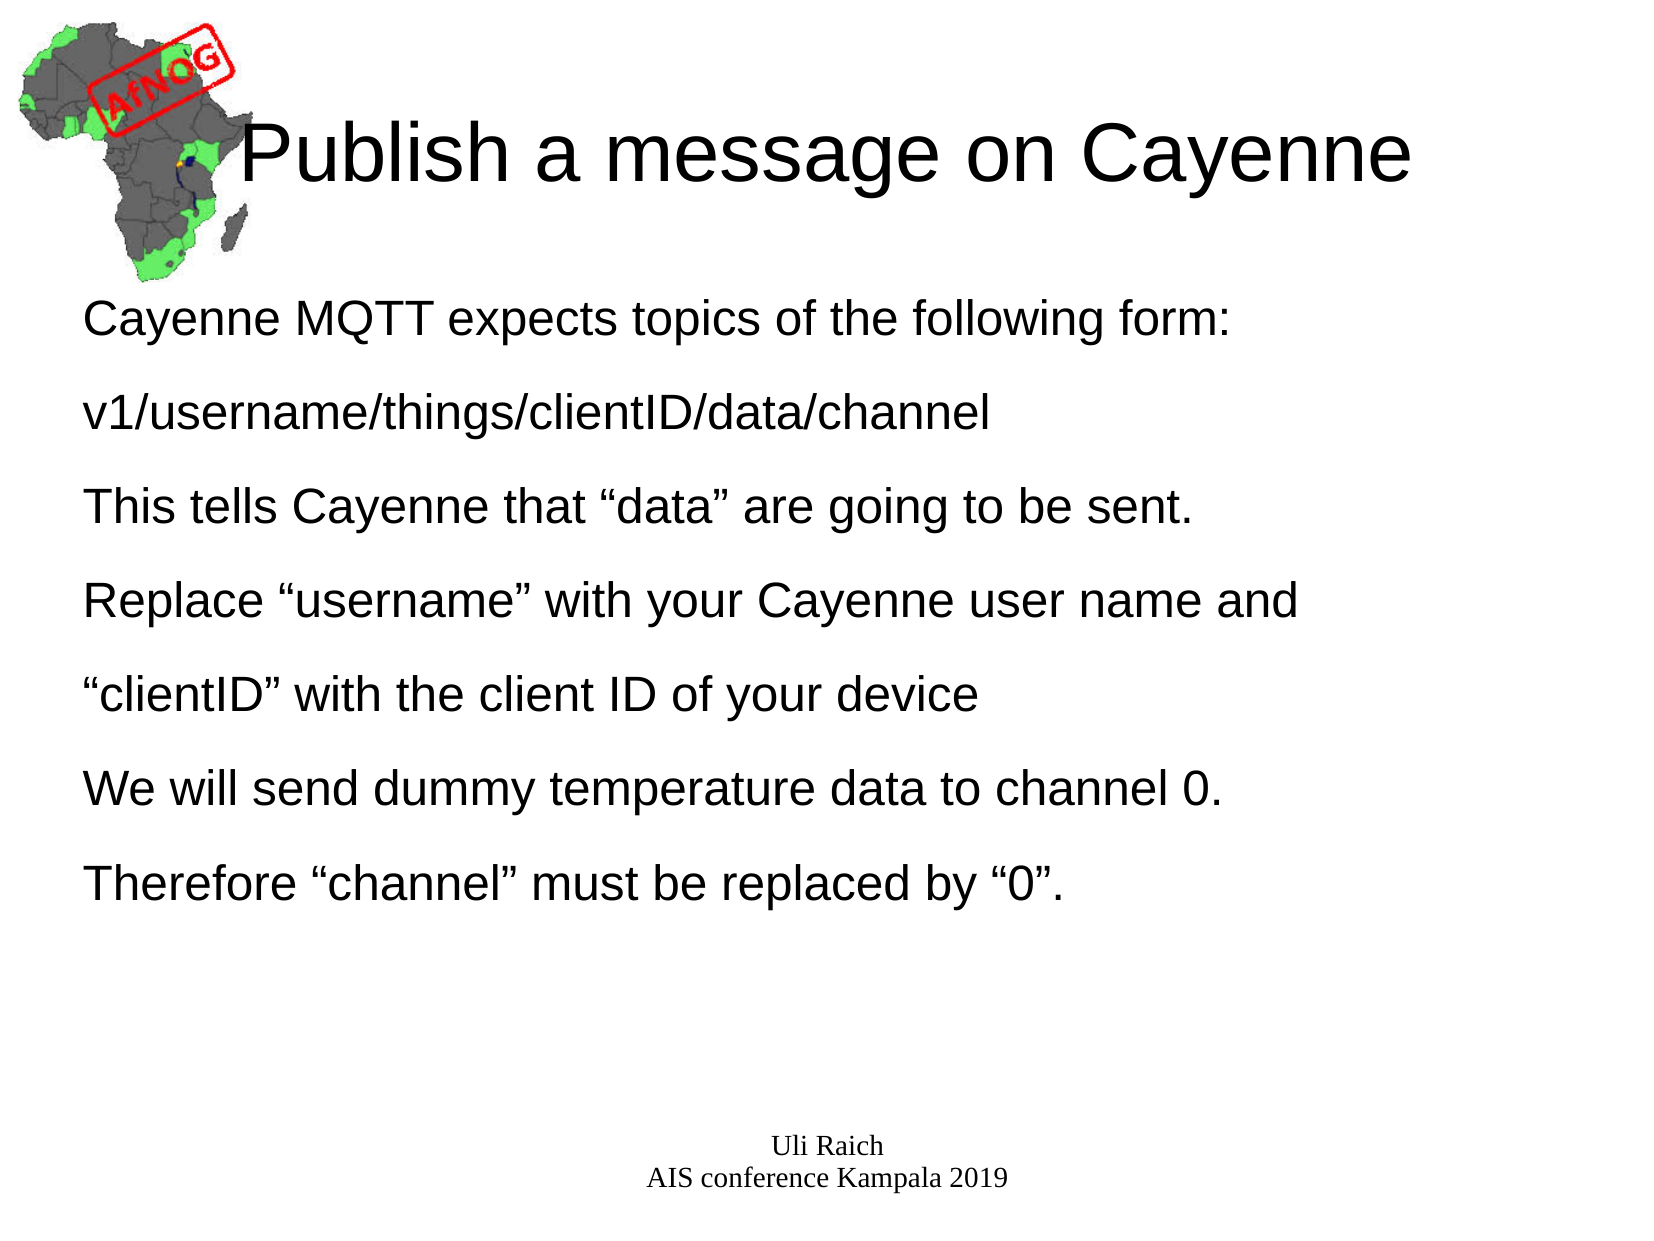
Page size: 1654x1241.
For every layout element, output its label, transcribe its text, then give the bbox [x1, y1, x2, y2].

picture [9, 0, 259, 291]
list Cayenne MQTT expects topics of the following form: v1/username/things/clientID/data/channel This tells Cayenne that “data” are going to be sent. Replace “username” with your Cayenne user name and “clientID” with the client ID of your device We will send dummy temperature data to channel 0. Therefore “channel” must be replaced by “0”. [82, 290, 1571, 1010]
title Publish a message on Cayenne [82, 49, 1571, 257]
